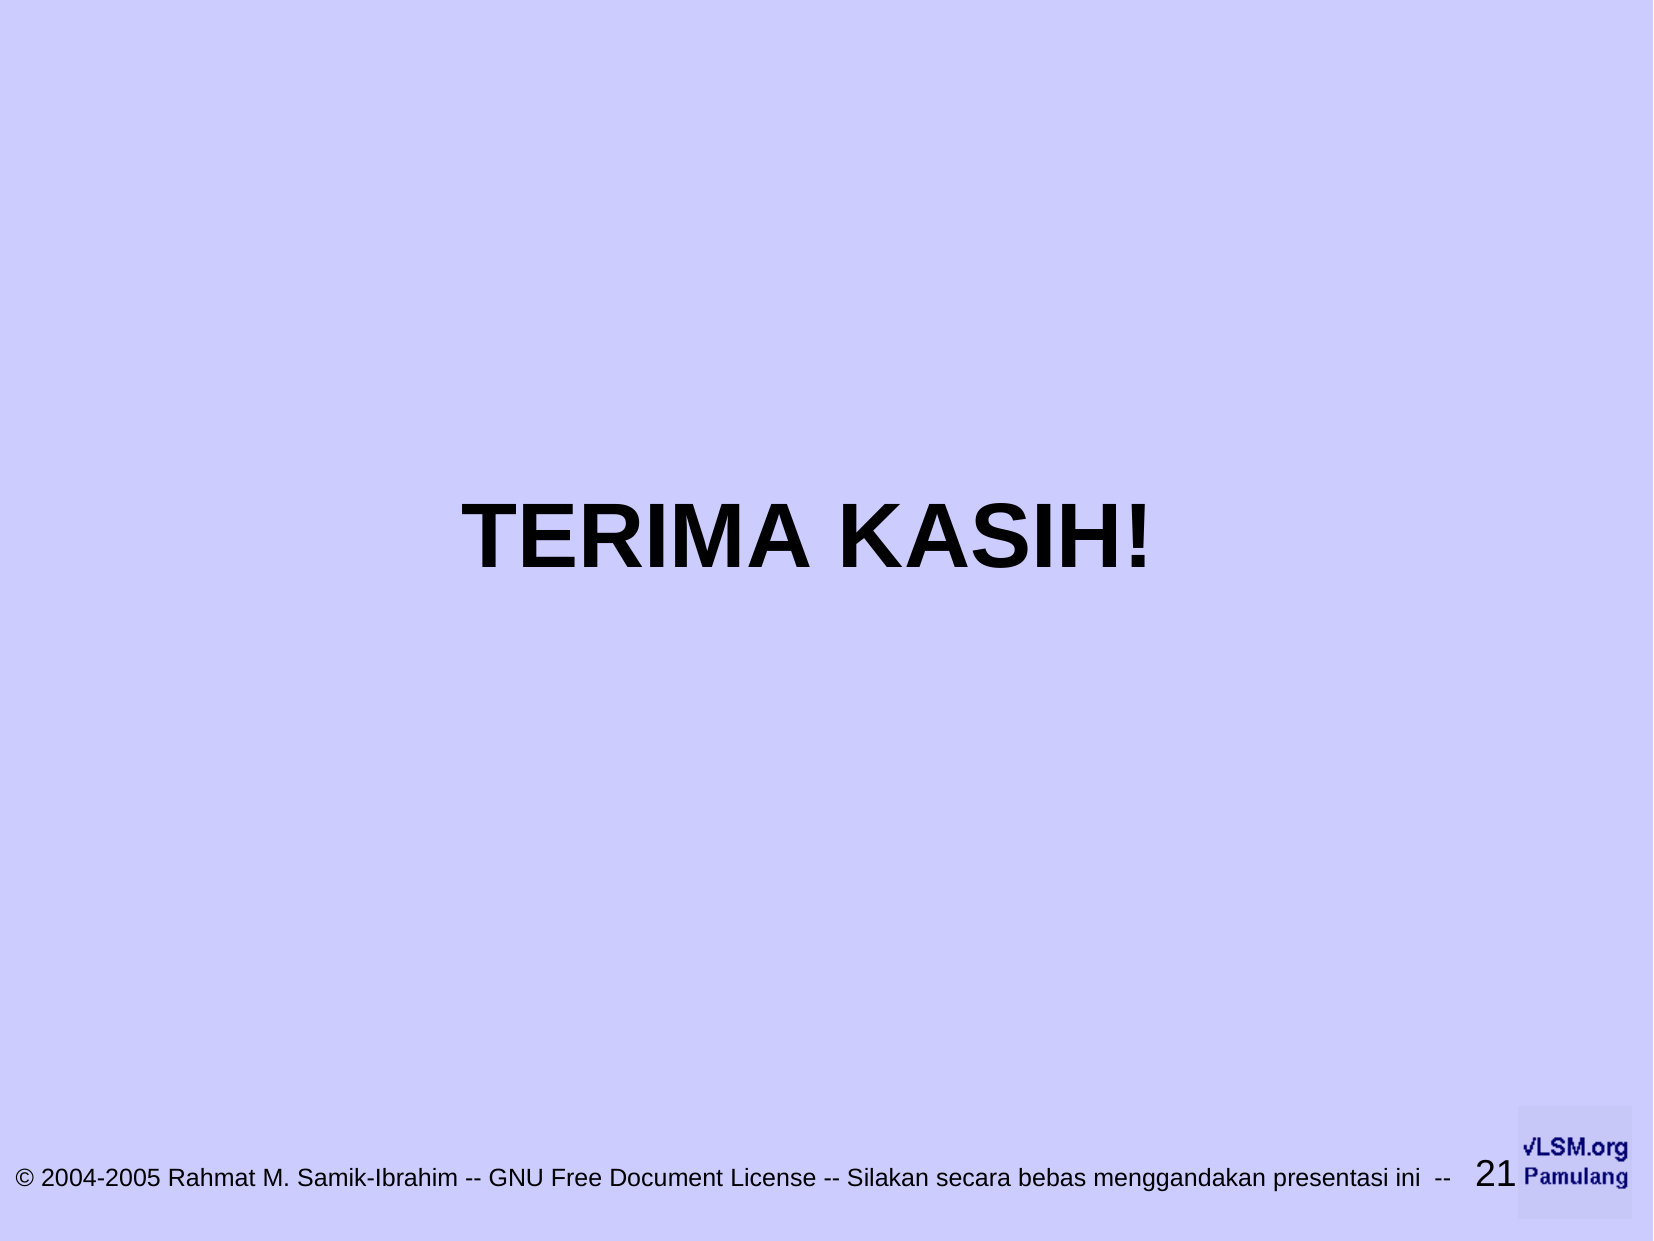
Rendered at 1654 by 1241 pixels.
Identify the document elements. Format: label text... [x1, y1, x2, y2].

picture [1518, 1106, 1632, 1219]
title TERIMA KASIH! [15, 481, 1600, 592]
